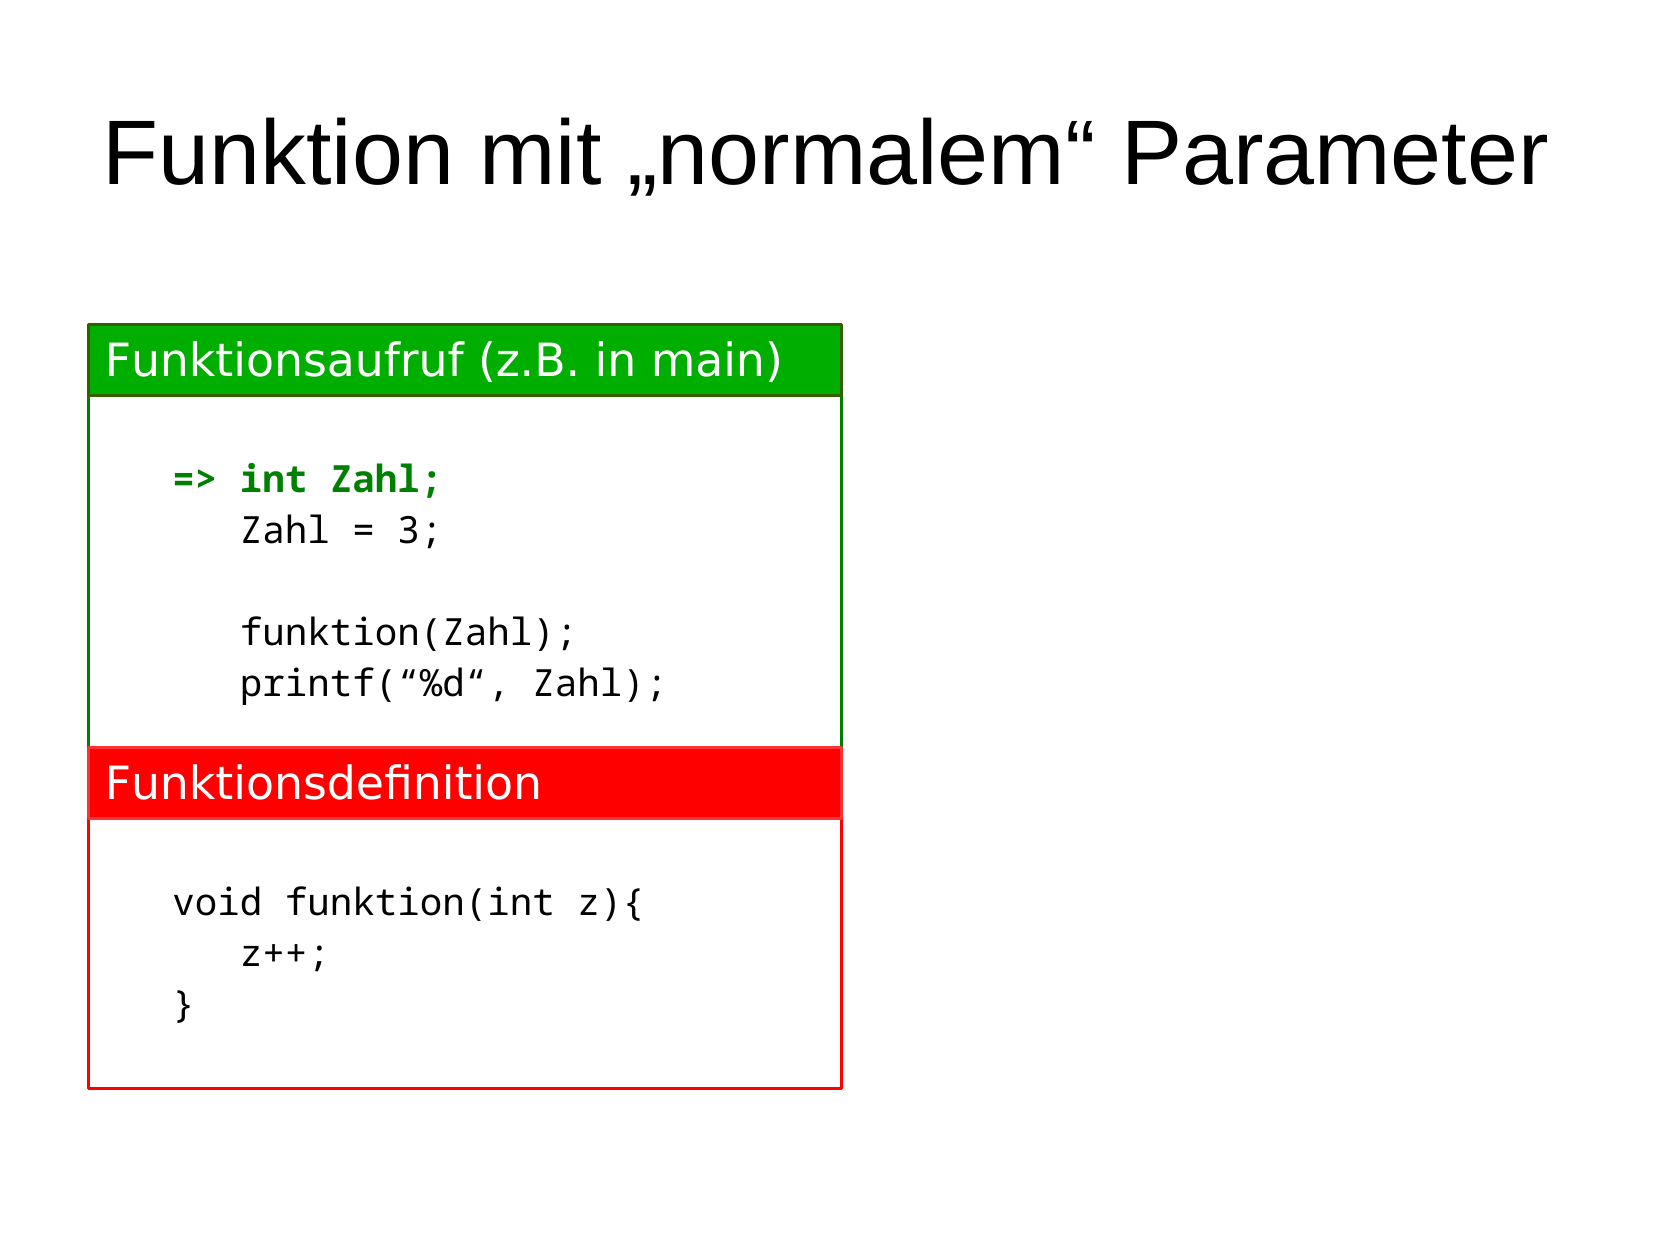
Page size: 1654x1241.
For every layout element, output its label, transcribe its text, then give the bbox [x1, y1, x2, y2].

text_box => int Zahl; Zahl = 3; funktion(Zahl); printf(“%d“, Zahl); [88, 397, 842, 716]
text_box Funktionsdefinition [88, 747, 842, 819]
text_box Funktionsaufruf (z.B. in main) [88, 324, 842, 396]
title Funktion mit „normalem“ Parameter [82, 49, 1571, 257]
text_box void funktion(int z){ z++; } [88, 820, 842, 1052]
